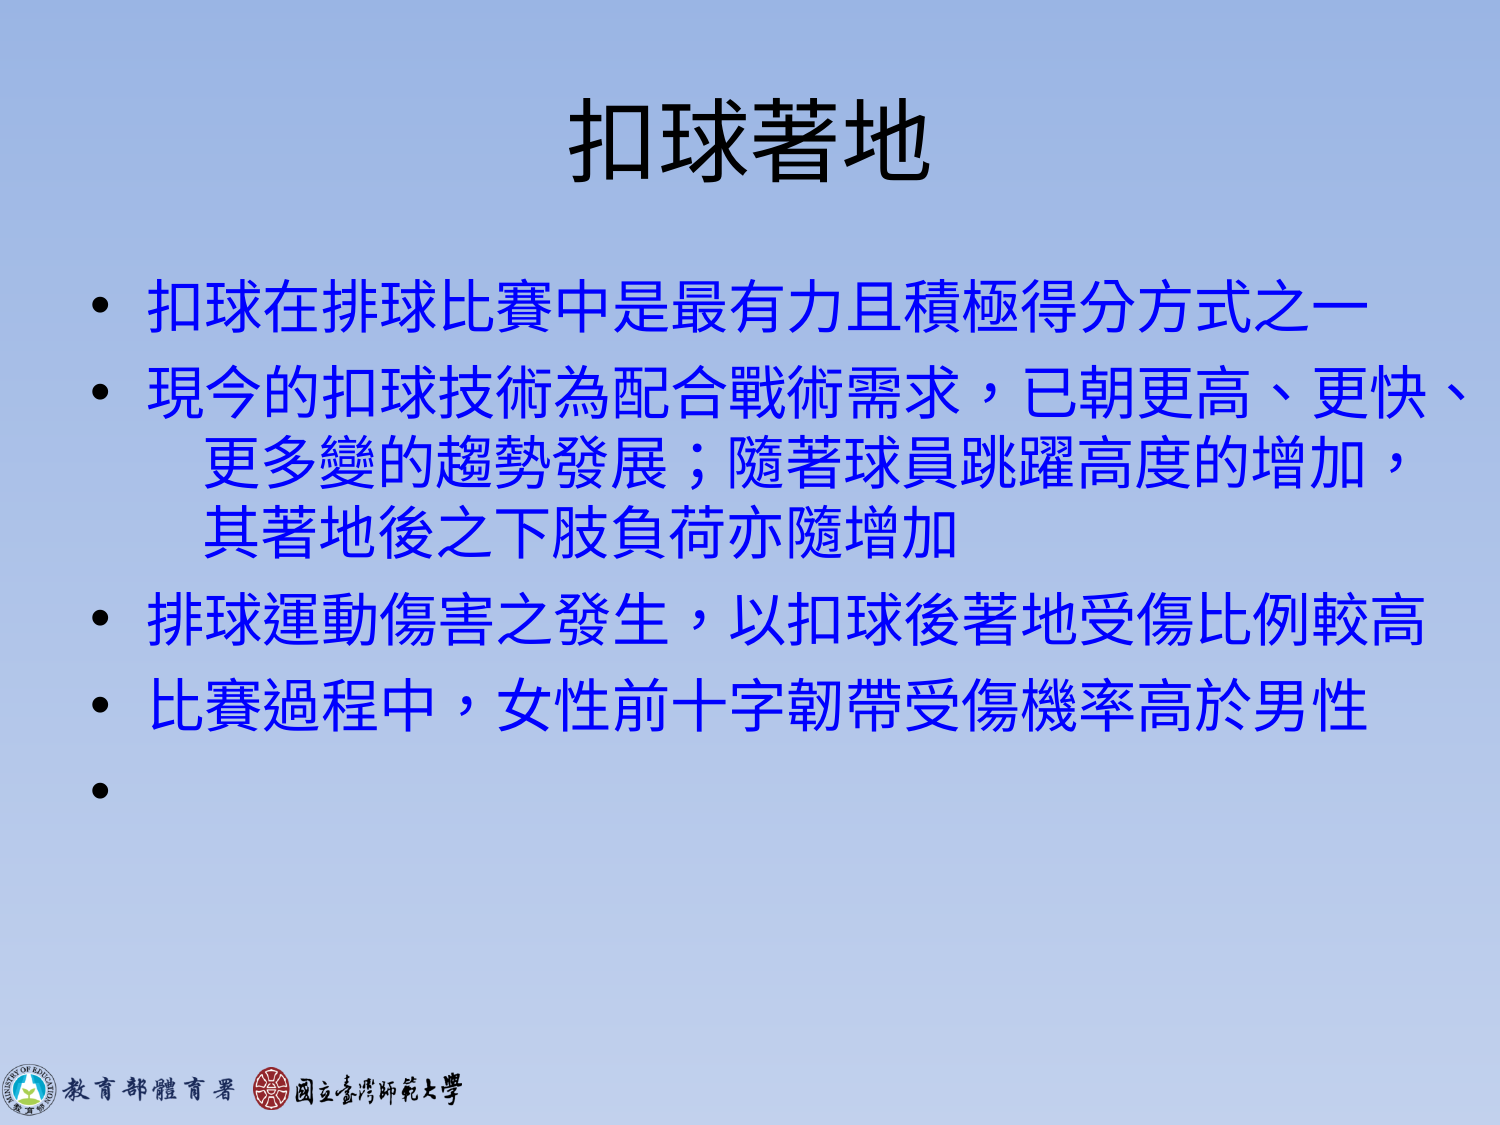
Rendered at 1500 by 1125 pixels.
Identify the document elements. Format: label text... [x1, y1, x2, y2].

list 扣球在排球比賽中是最有力且積極得分方式之一 現今的扣球技術為配合戰術需求，已朝更高、更快、更多變的趨勢發展；隨著球員跳躍高度的增加，其著地後之下肢負荷亦隨增加 排球運動傷害之發生，以扣球後著地受傷比例較高 比賽過程中，女性前十字韌帶受傷機率高於男性 [75, 262, 1452, 1005]
title 扣球著地 [75, 45, 1426, 233]
